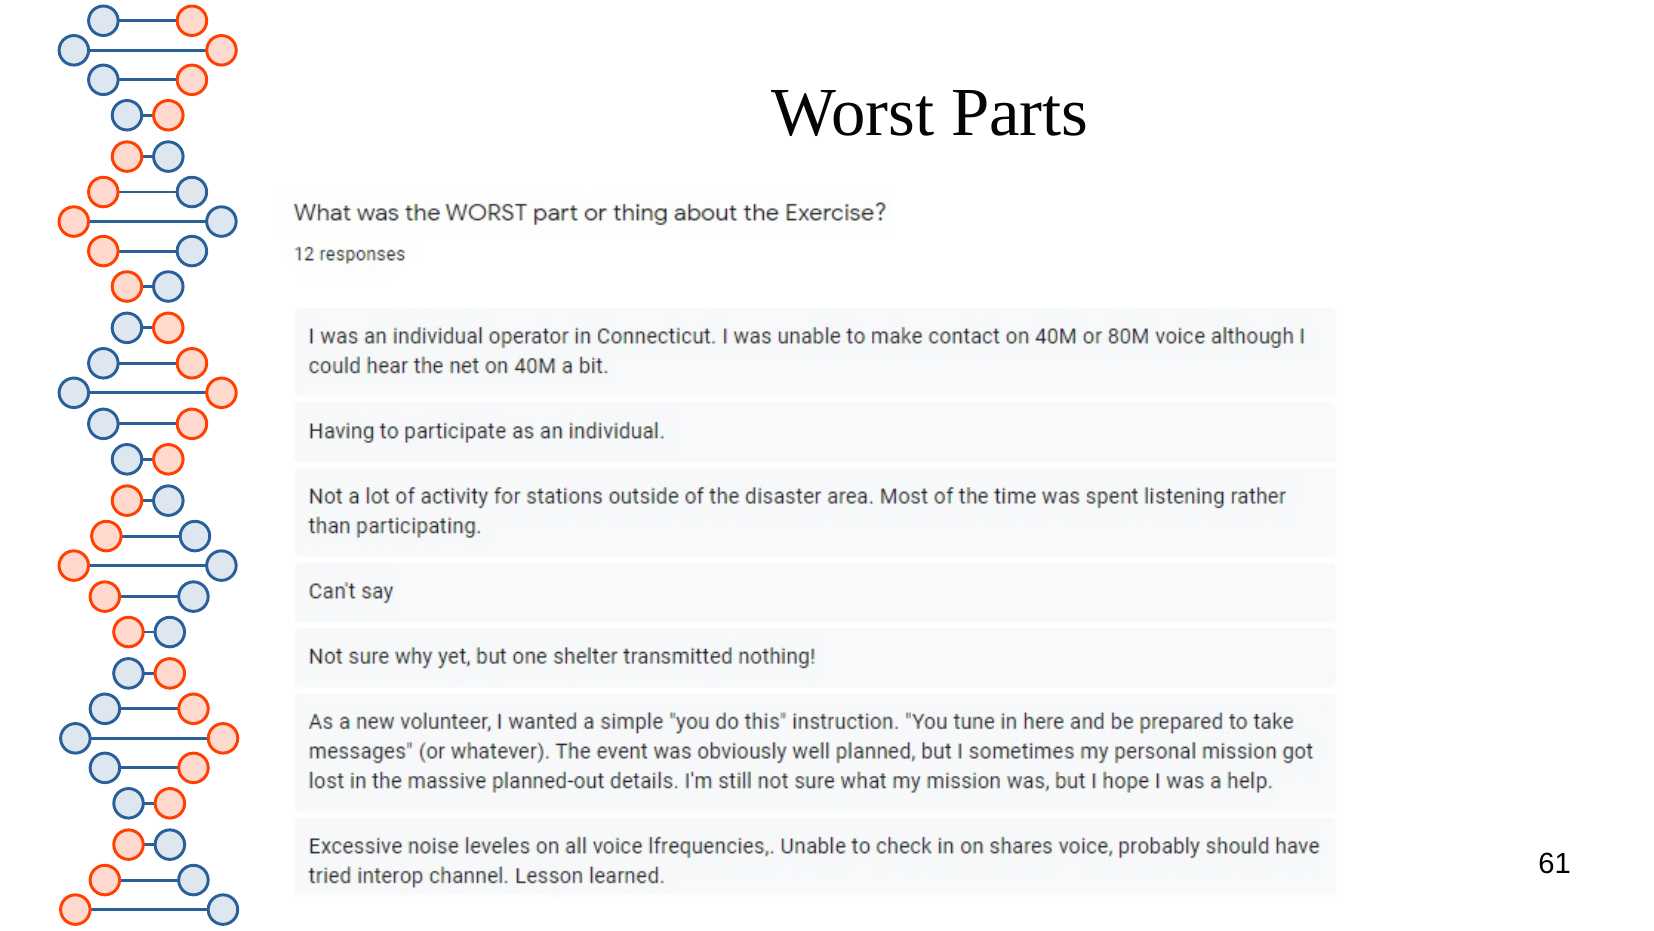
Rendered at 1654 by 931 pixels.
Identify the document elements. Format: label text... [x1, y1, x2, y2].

picture [277, 188, 1351, 904]
title Worst Parts [265, 35, 1595, 189]
